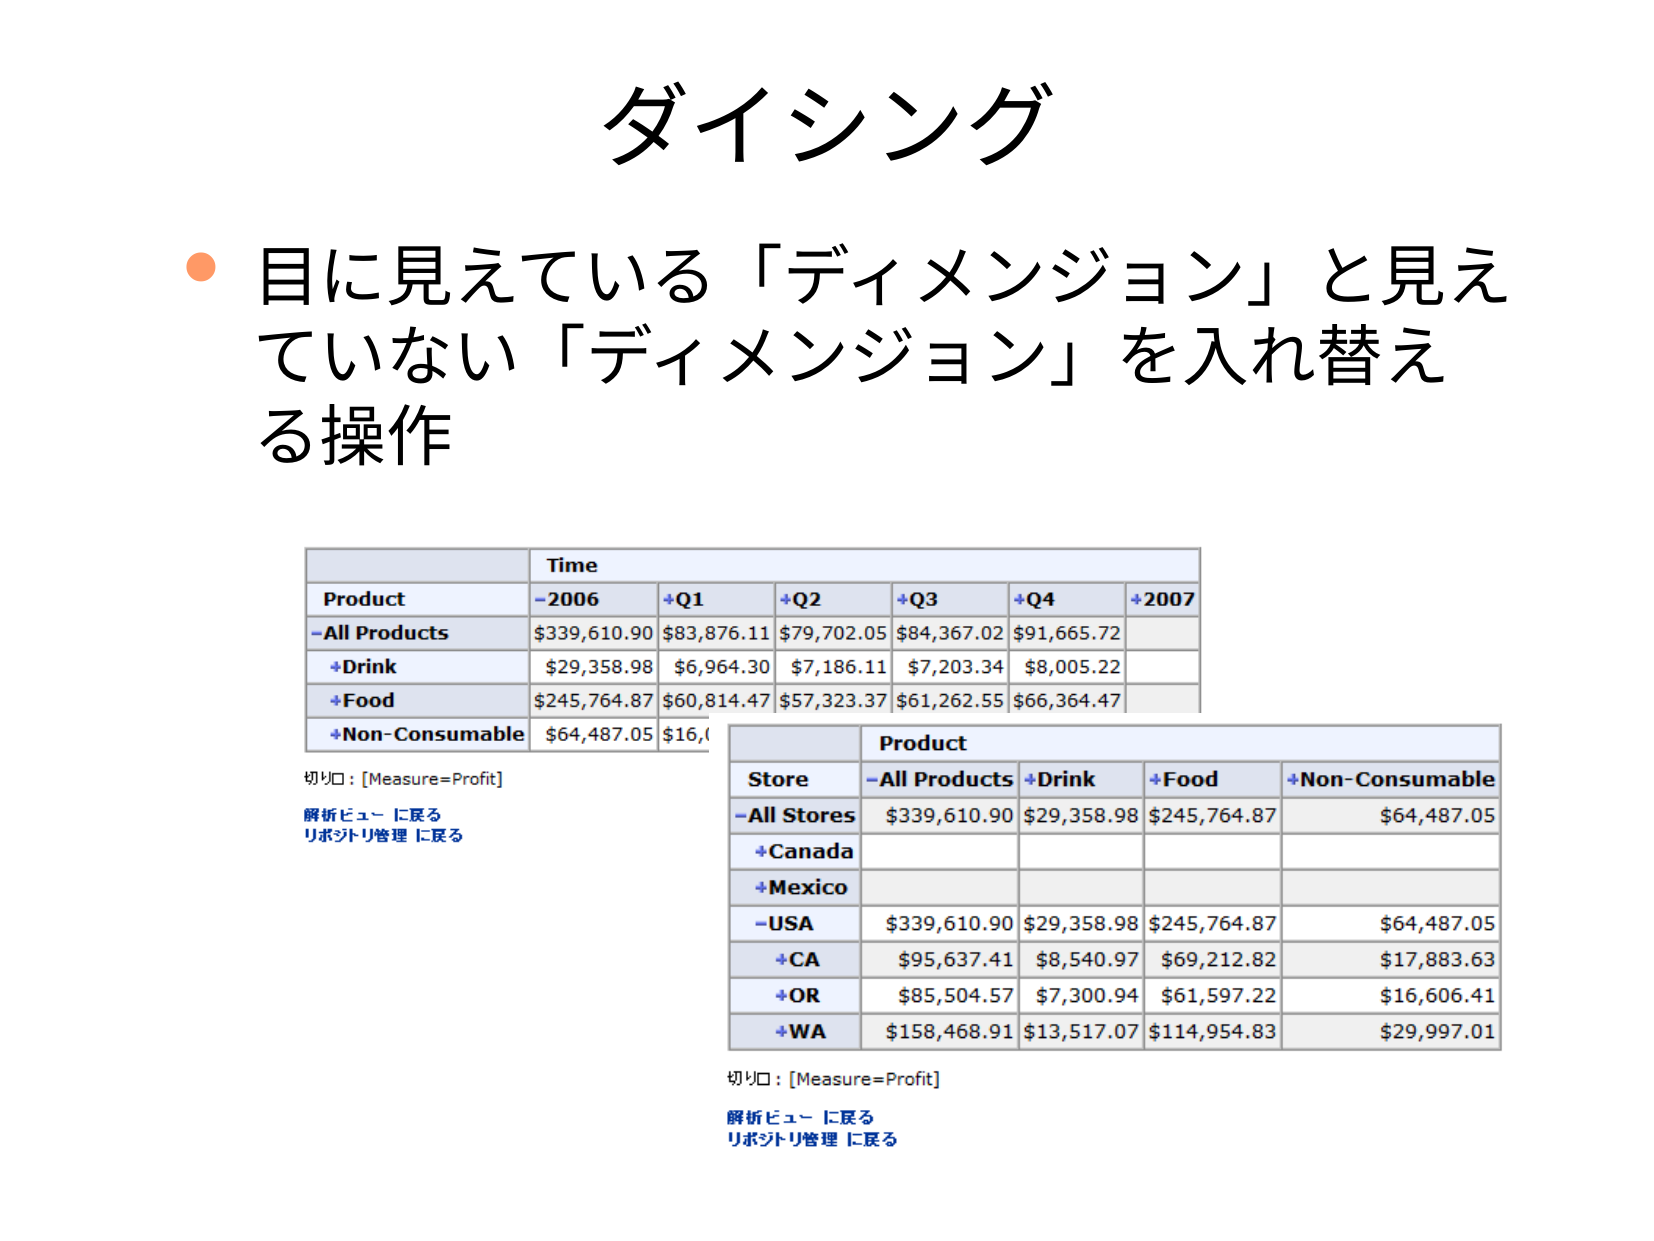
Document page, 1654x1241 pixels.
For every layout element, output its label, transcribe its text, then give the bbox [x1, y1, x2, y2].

title ダイシング [121, 19, 1534, 227]
list 目に見えている「ディメンジョン」と見えていない「ディメンジョン」を入れ替える操作 [170, 233, 1511, 527]
picture [287, 537, 1549, 1157]
